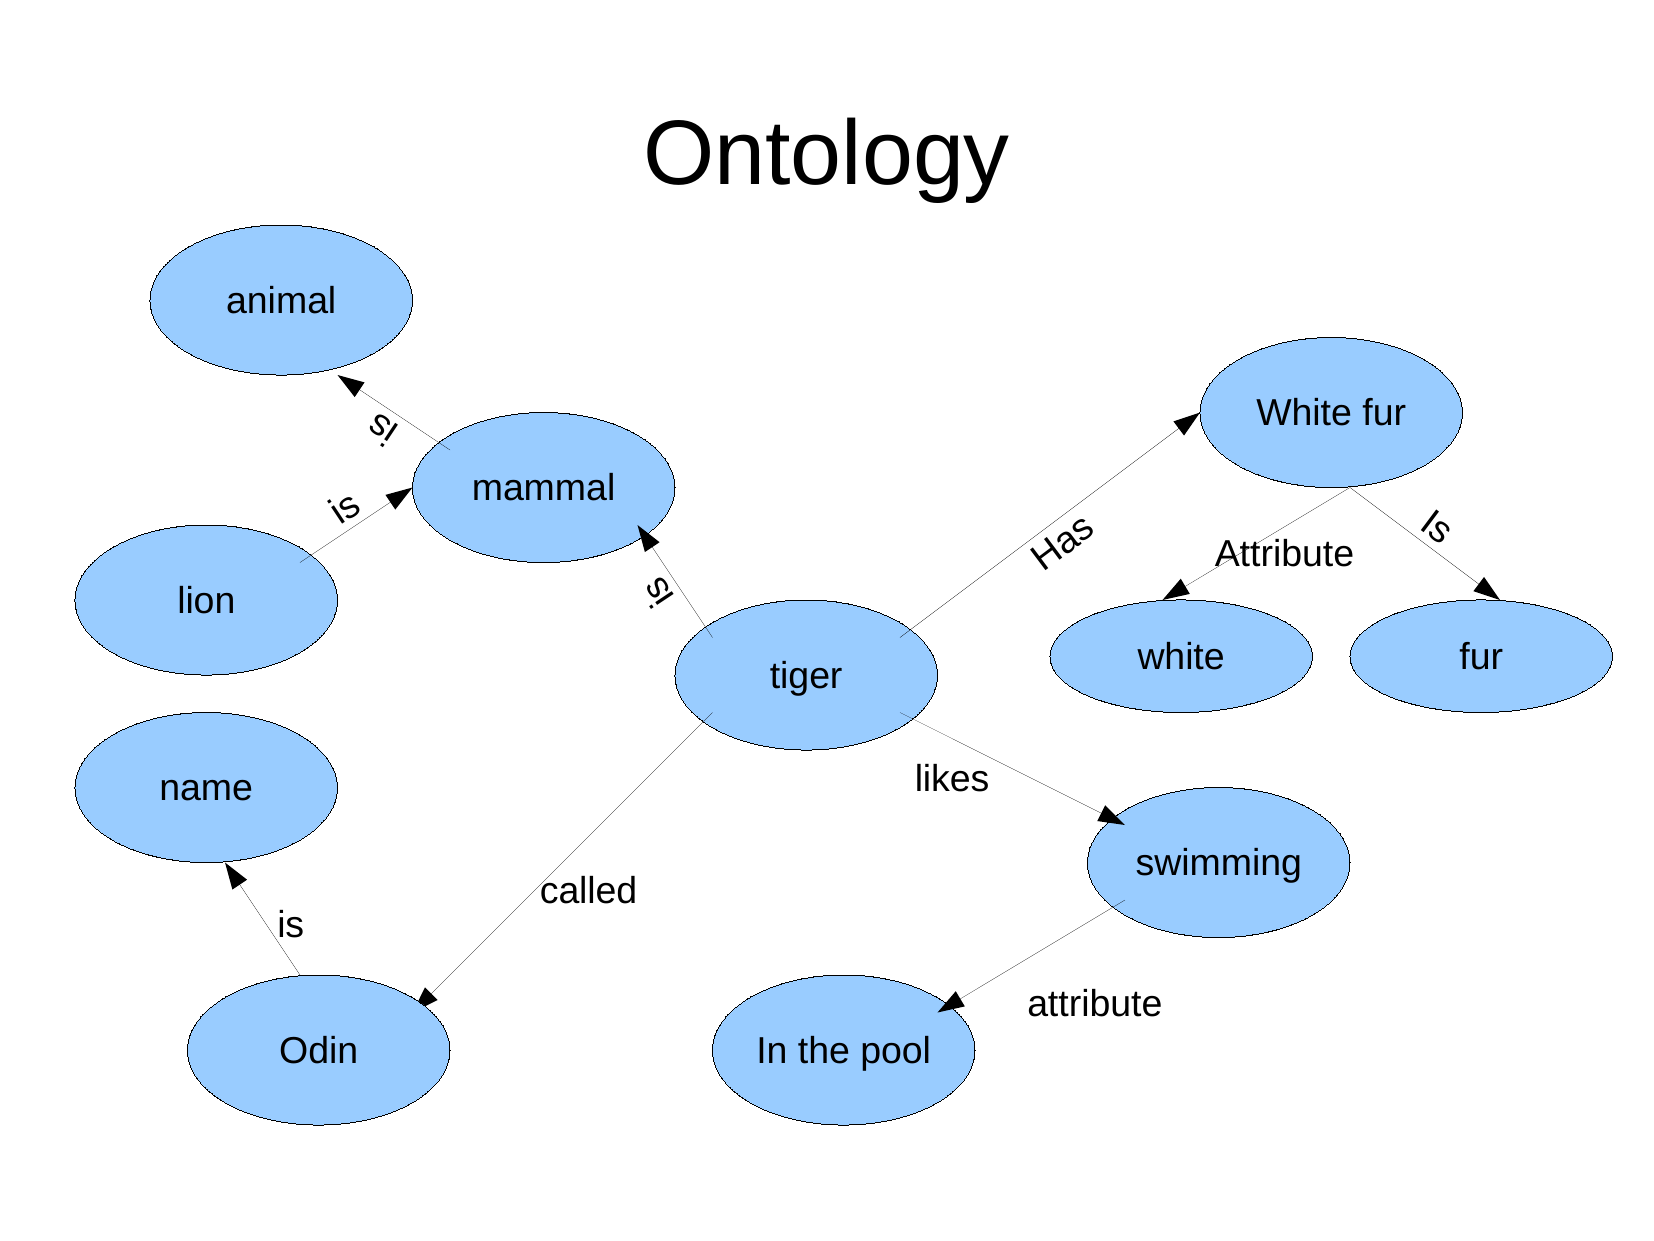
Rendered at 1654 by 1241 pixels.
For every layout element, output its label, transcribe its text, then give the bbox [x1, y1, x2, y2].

text_box Odin [187, 975, 451, 1126]
title Ontology [82, 49, 1571, 257]
text_box White fur [1199, 337, 1463, 488]
text_box called [525, 862, 653, 920]
text_box attribute [1012, 975, 1178, 1032]
text_box white [1049, 599, 1313, 713]
text_box is [262, 896, 320, 954]
text_box In the pool [712, 975, 976, 1126]
text_box lion [74, 525, 338, 676]
text_box fur [1349, 599, 1613, 713]
text_box likes [900, 750, 1005, 807]
text_box mammal [412, 412, 676, 563]
text_box tiger [674, 600, 938, 751]
text_box name [74, 712, 338, 863]
text_box animal [149, 225, 413, 376]
text_box Attribute [1200, 525, 1370, 582]
text_box swimming [1087, 787, 1351, 938]
